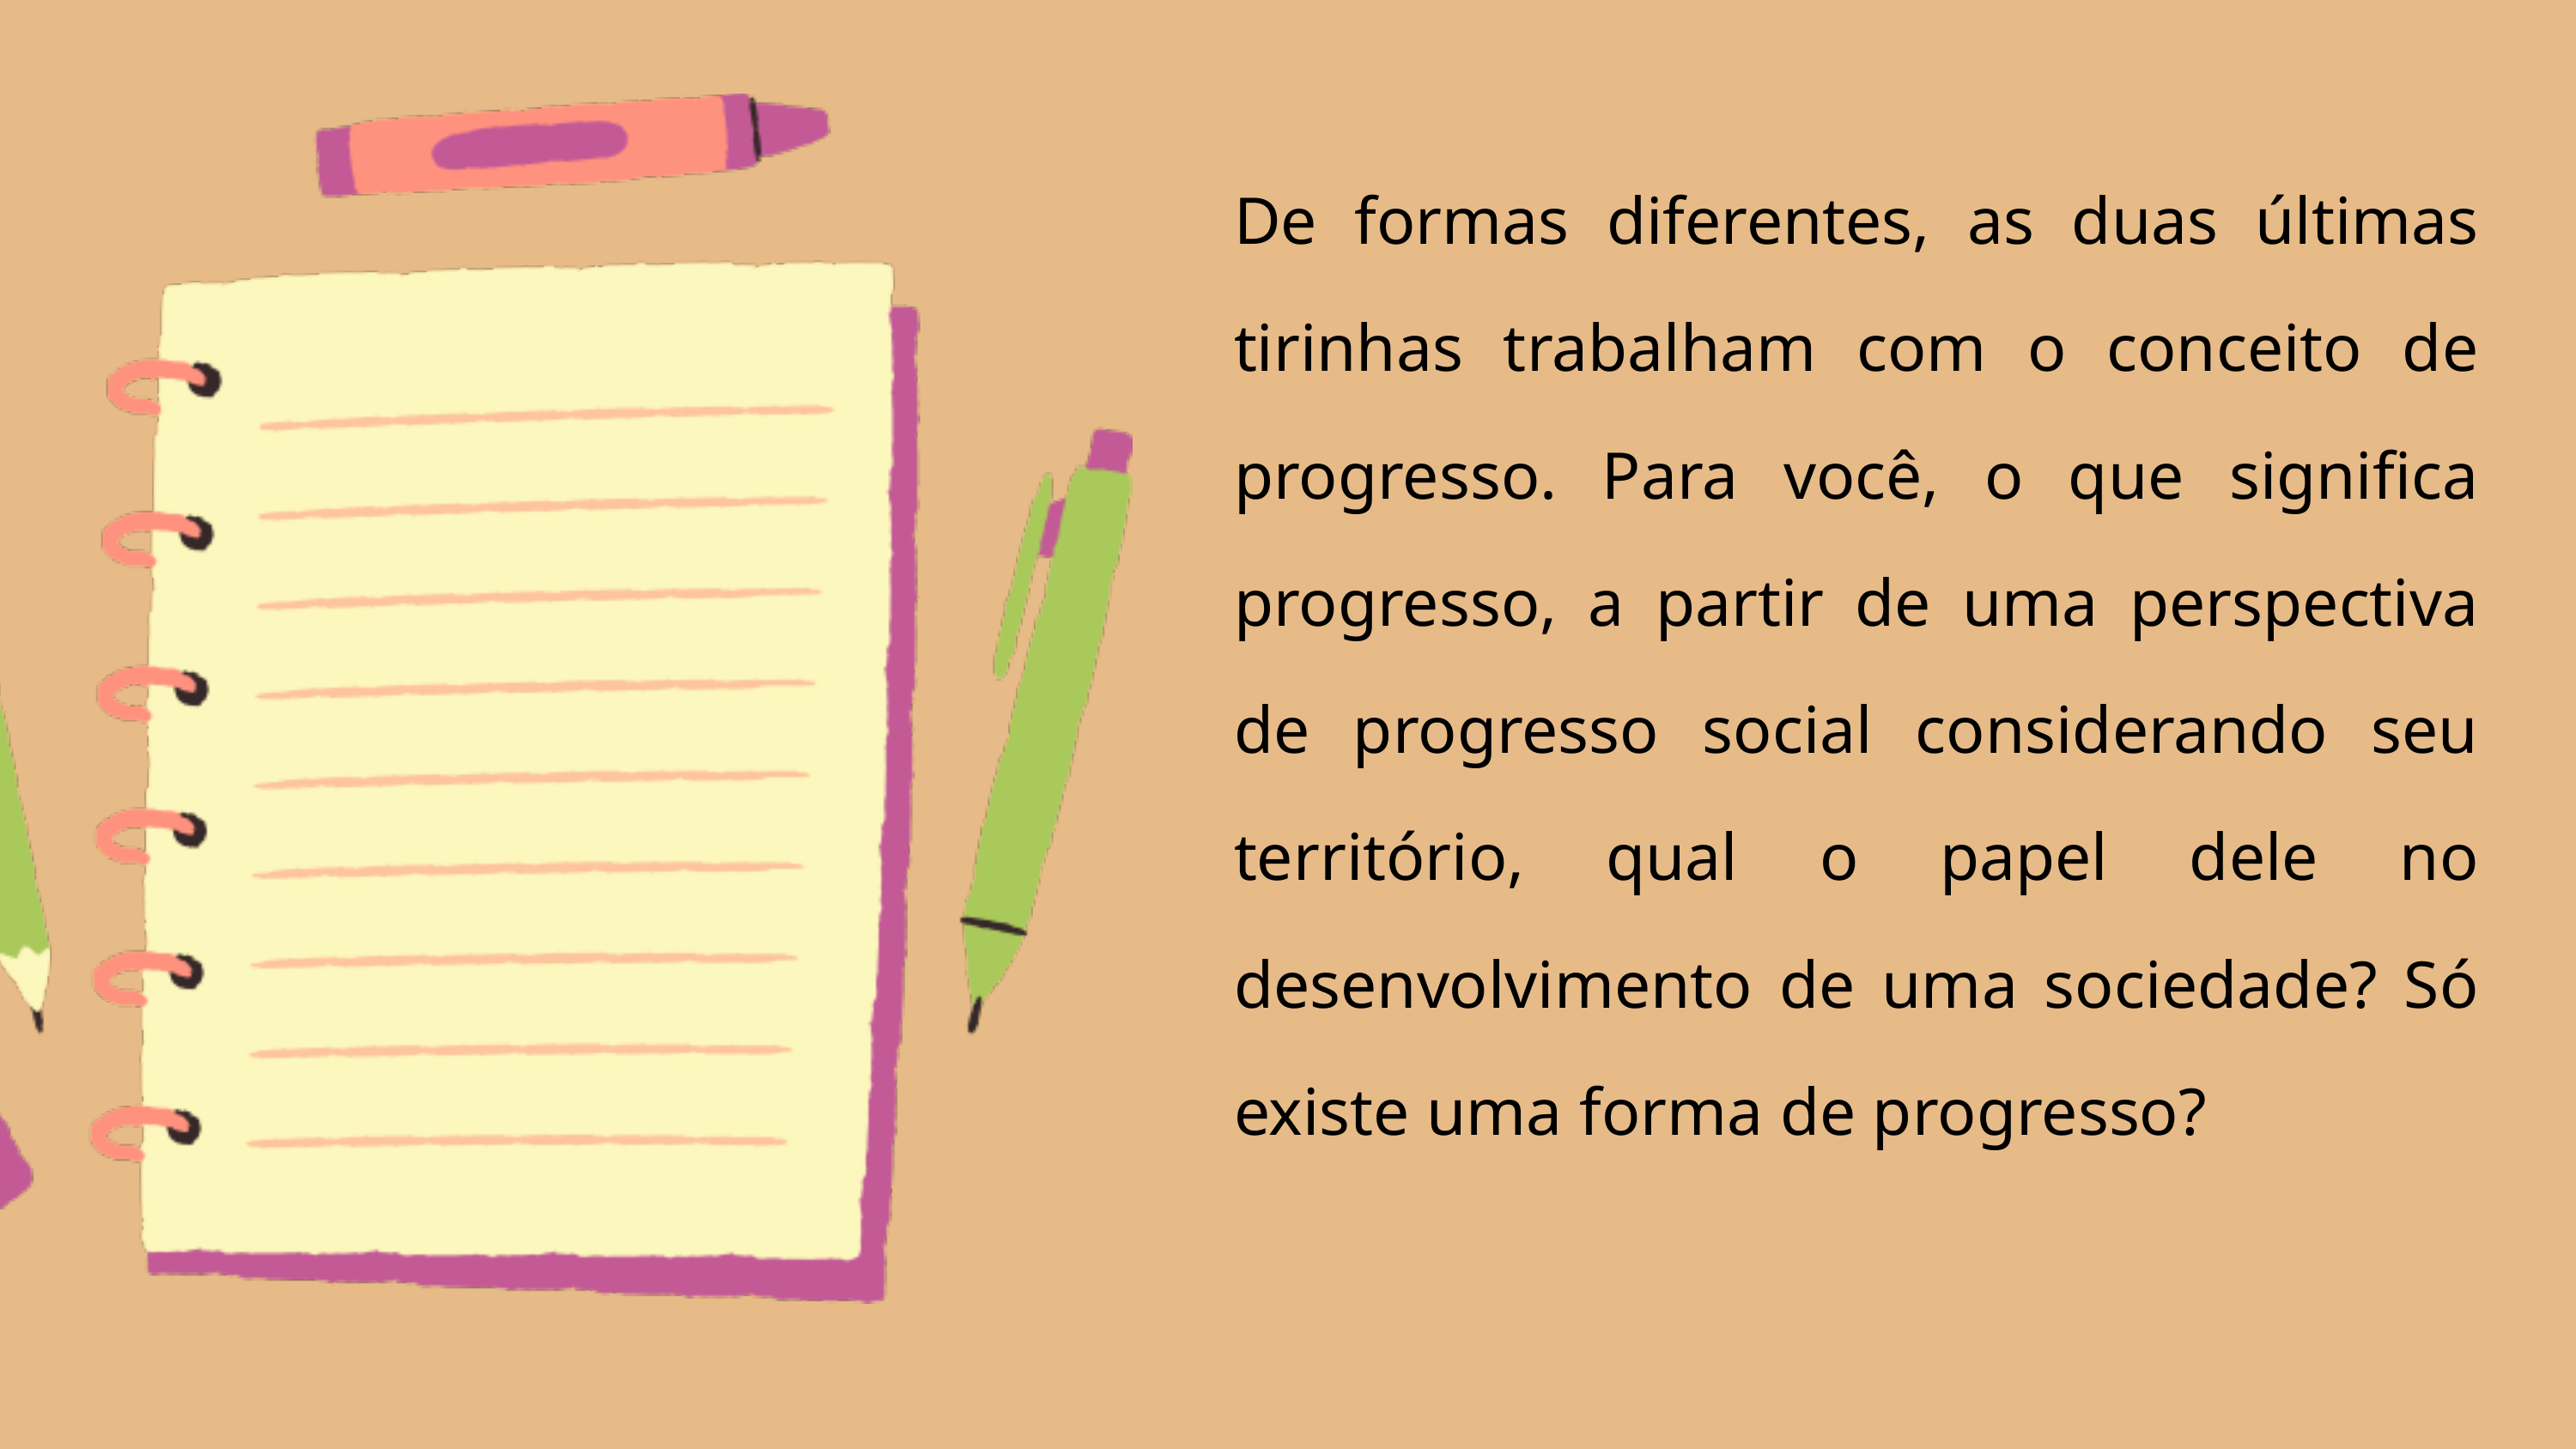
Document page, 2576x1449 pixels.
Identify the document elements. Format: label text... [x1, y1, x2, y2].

text_box De formas diferentes, as duas últimas tirinhas trabalham com o conceito de progresso. Para você, o que significa progresso, a partir de uma perspectiva de progresso social considerando seu território, qual o papel dele no desenvolvimento de uma sociedade? Só existe uma forma de progresso? [1234, 130, 2480, 1149]
picture [0, 94, 1133, 1304]
